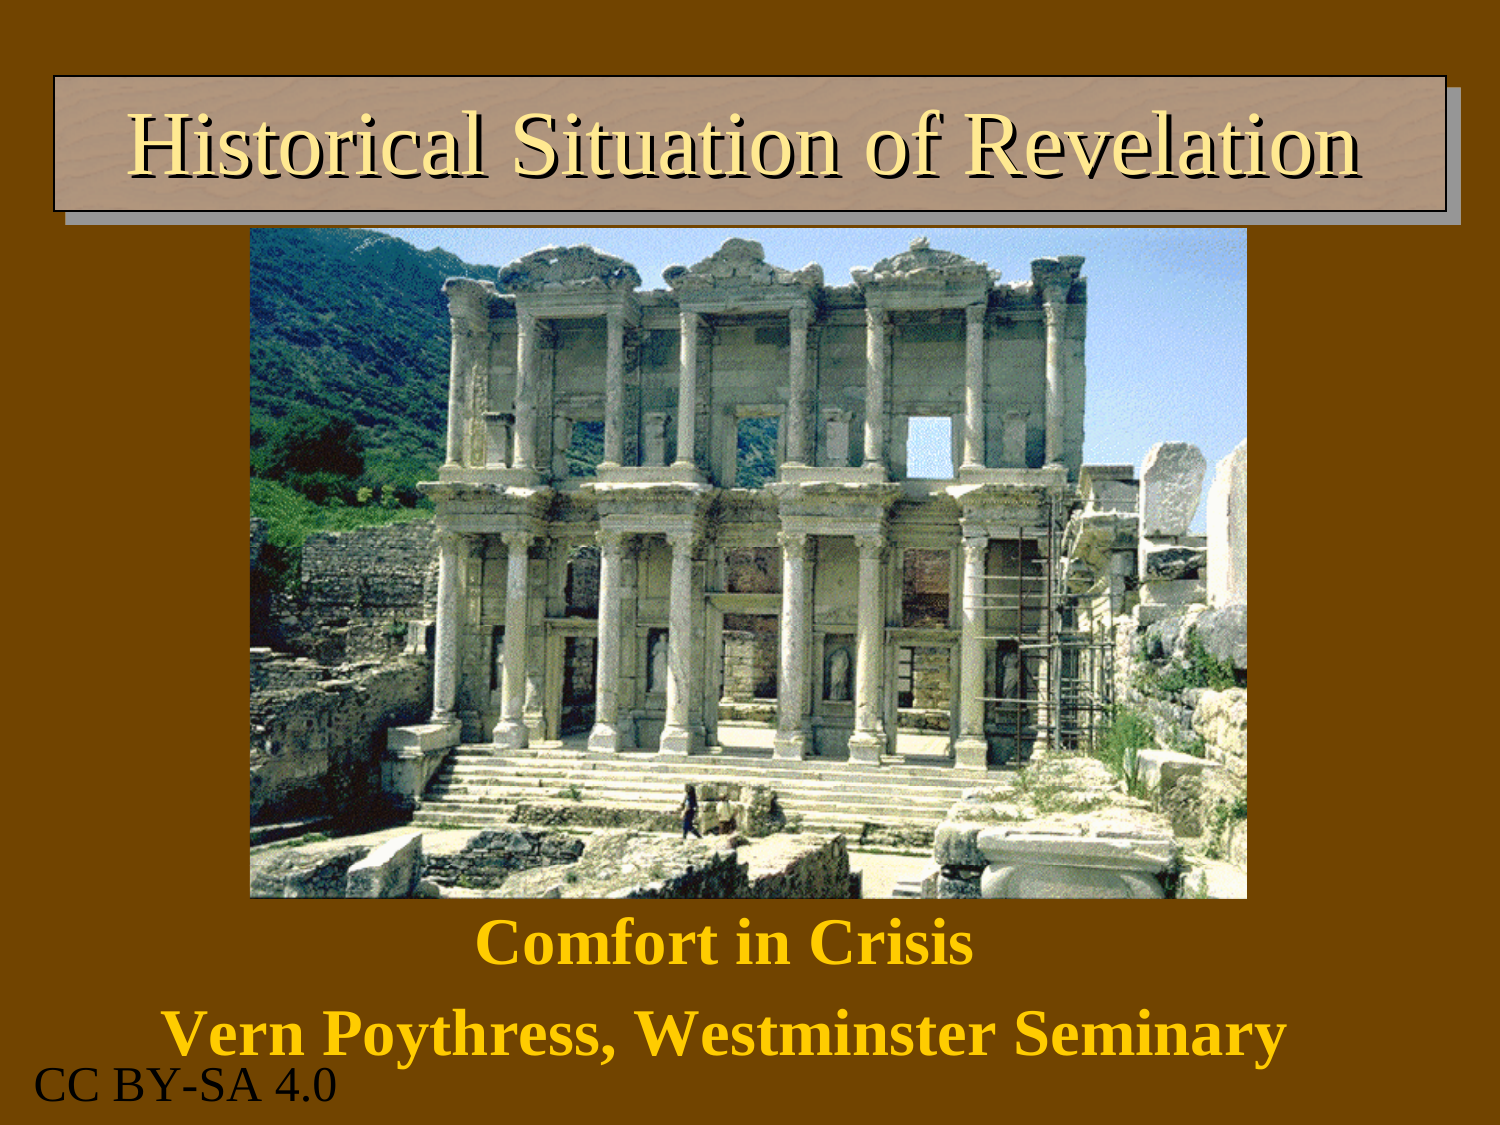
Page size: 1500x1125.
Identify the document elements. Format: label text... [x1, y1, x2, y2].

title Historical Situation of Revelation [12, 85, 1475, 203]
picture [55, 77, 1445, 85]
picture [55, 203, 1445, 210]
text_box Comfort in Crisis Vern Poythress, Westminster Seminary [87, 837, 1363, 1125]
picture [249, 228, 1249, 837]
text_box CC BY-SA 4.0 [18, 1050, 394, 1121]
